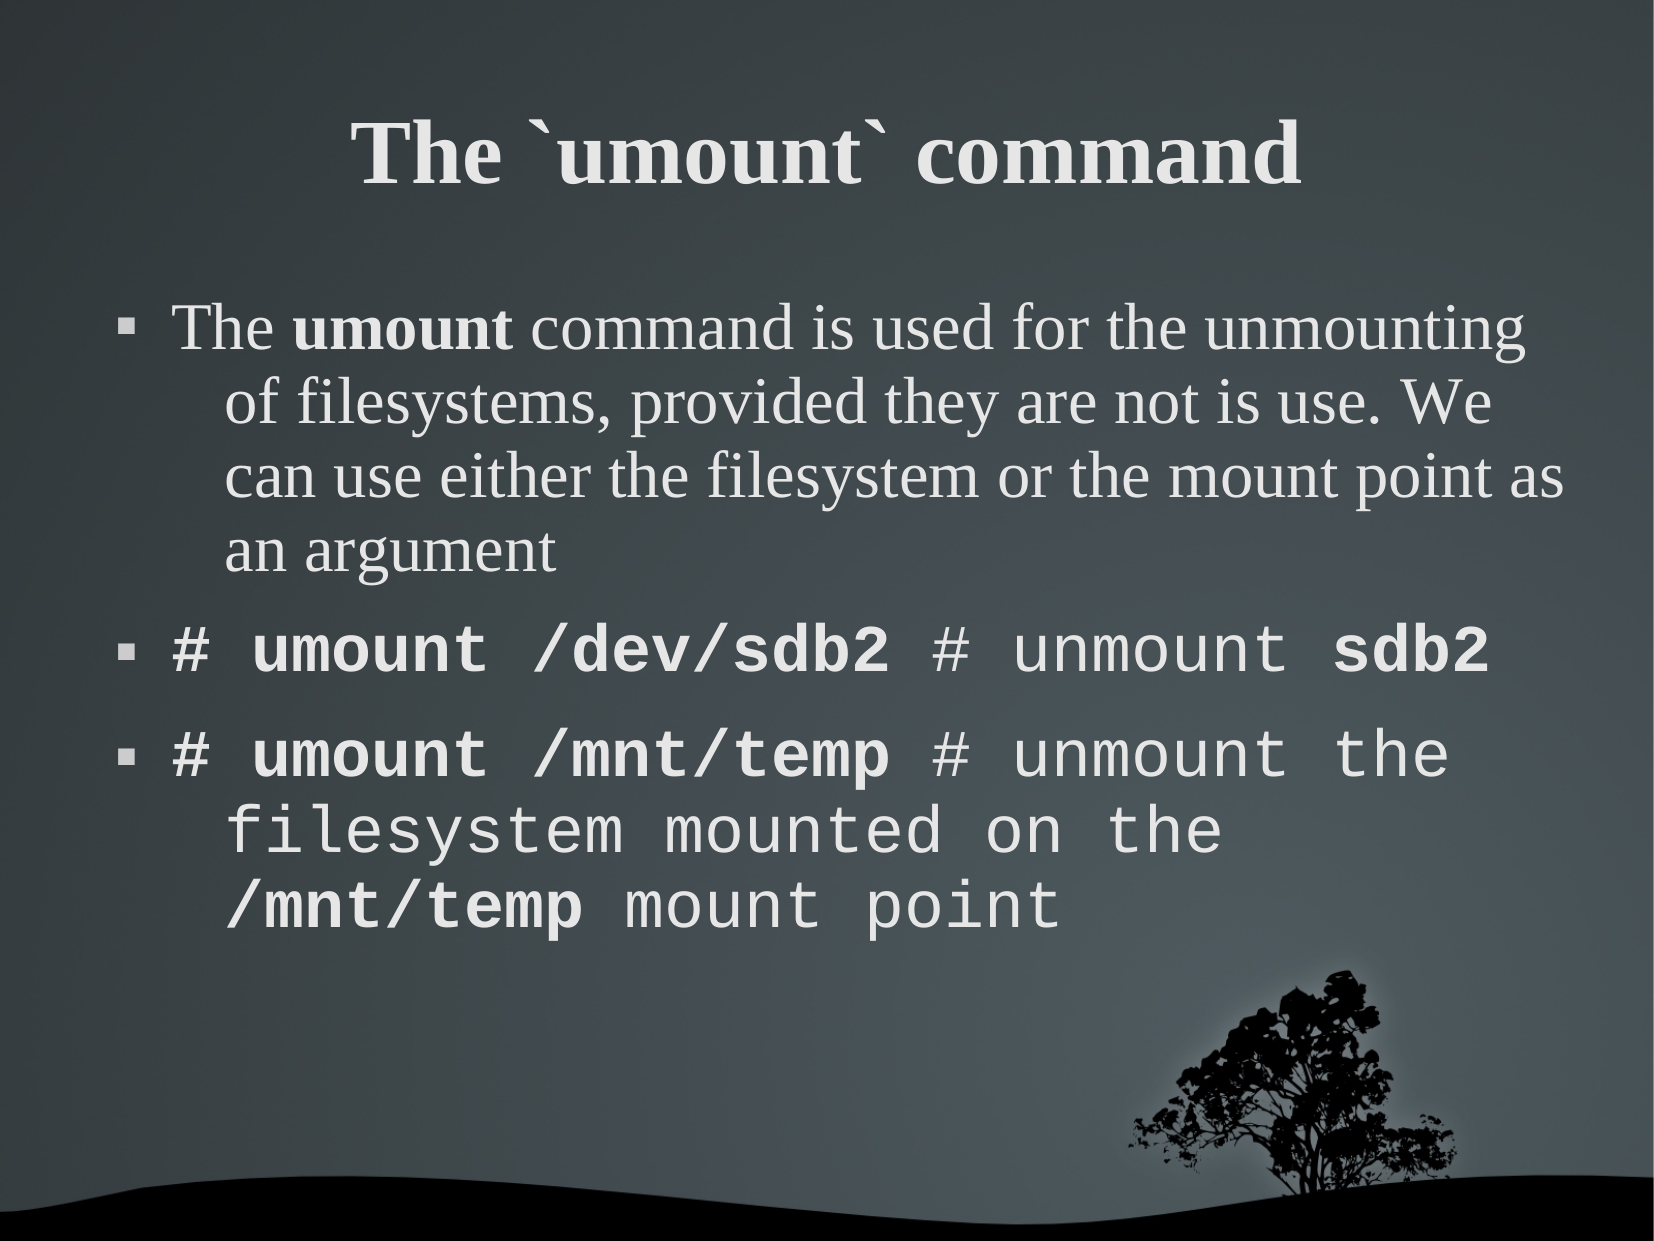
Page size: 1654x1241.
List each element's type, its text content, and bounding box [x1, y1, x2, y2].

list The umount command is used for the unmounting of filesystems, provided they are not is use. We can use either the filesystem or the mount point as an argument # umount /dev/sdb2 # unmount sdb2 # umount /mnt/temp # unmount the filesystem mounted on the /mnt/temp mount point [82, 290, 1571, 1190]
picture [0, 0, 1654, 1241]
title The `umount` command [82, 49, 1571, 257]
